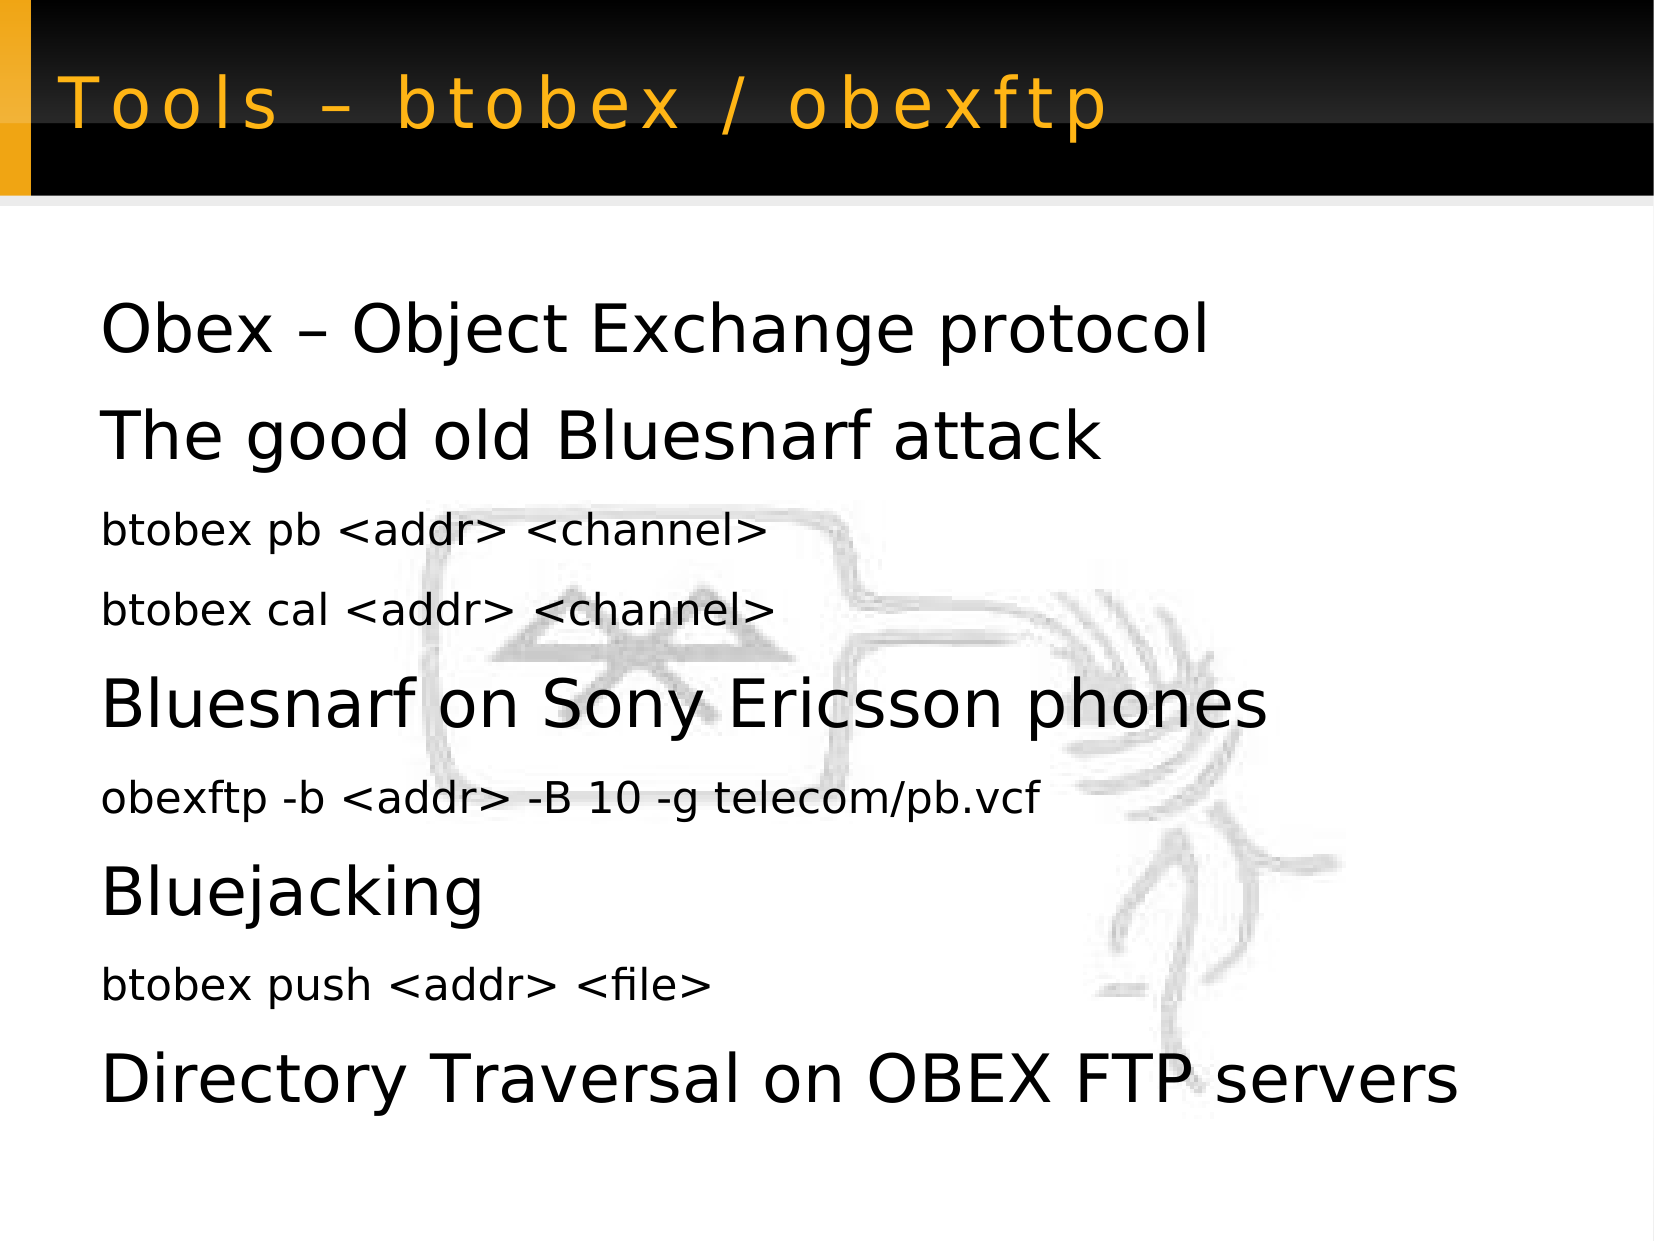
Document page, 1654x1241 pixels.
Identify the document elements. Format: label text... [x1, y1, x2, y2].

title Tools – btobex / obexftp [59, 29, 1270, 178]
picture [0, 0, 1654, 1241]
list Obex – Object Exchange protocol The good old Bluesnarf attack btobex pb <addr> <channel> btobex cal <addr> <channel> Bluesnarf on Sony Ericsson phones obexftp -b <addr> -B 10 -g telecom/pb.vcf Bluejacking btobex push <addr> <file> Directory Traversal on OBEX FTP servers [82, 290, 1571, 1119]
